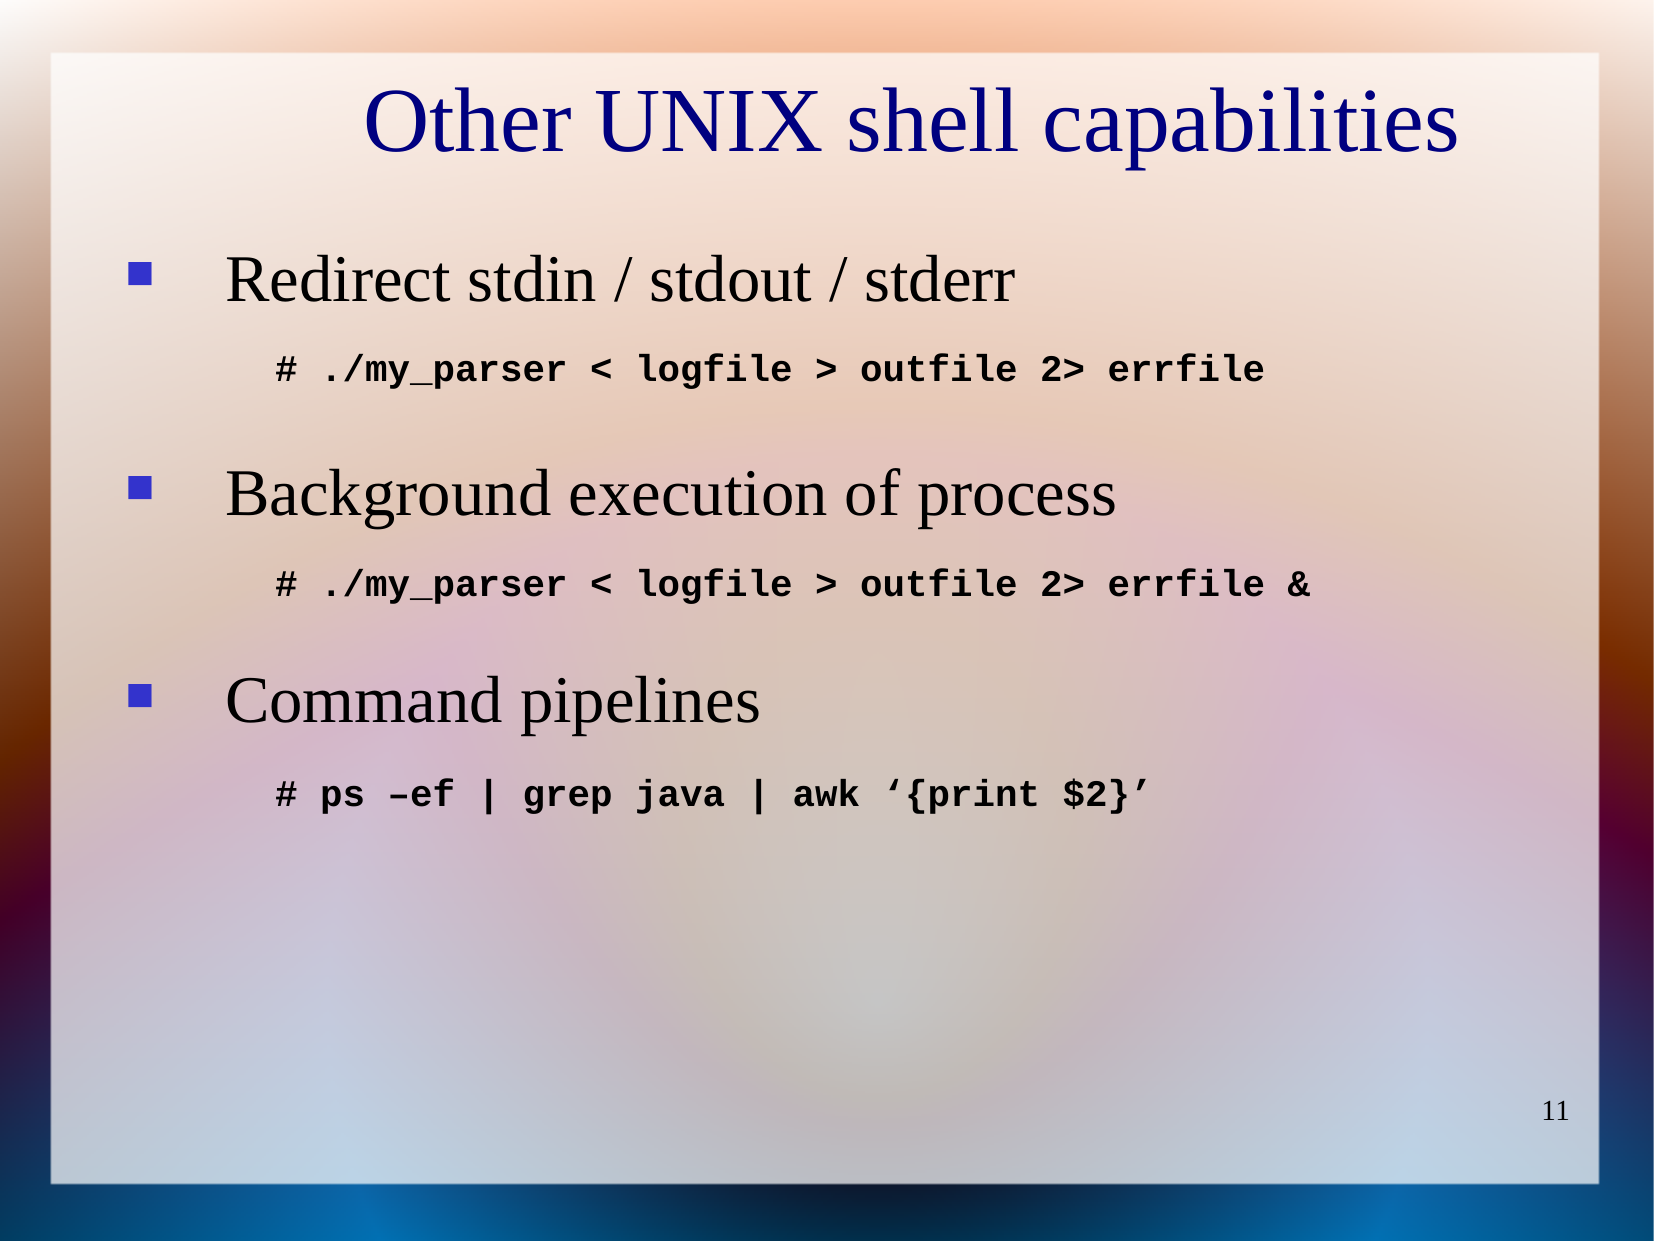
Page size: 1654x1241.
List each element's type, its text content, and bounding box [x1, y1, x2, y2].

title Other UNIX shell capabilities [208, 38, 1618, 180]
picture [0, 0, 1654, 1241]
list Redirect stdin / stdout / stderr # ./my_parser < logfile > outfile 2> errfile Background execution of process # ./my_parser < logfile > outfile 2> errfile & Command pipelines # ps –ef | grep java | awk ‘{print $2}’ [110, 234, 1620, 1109]
